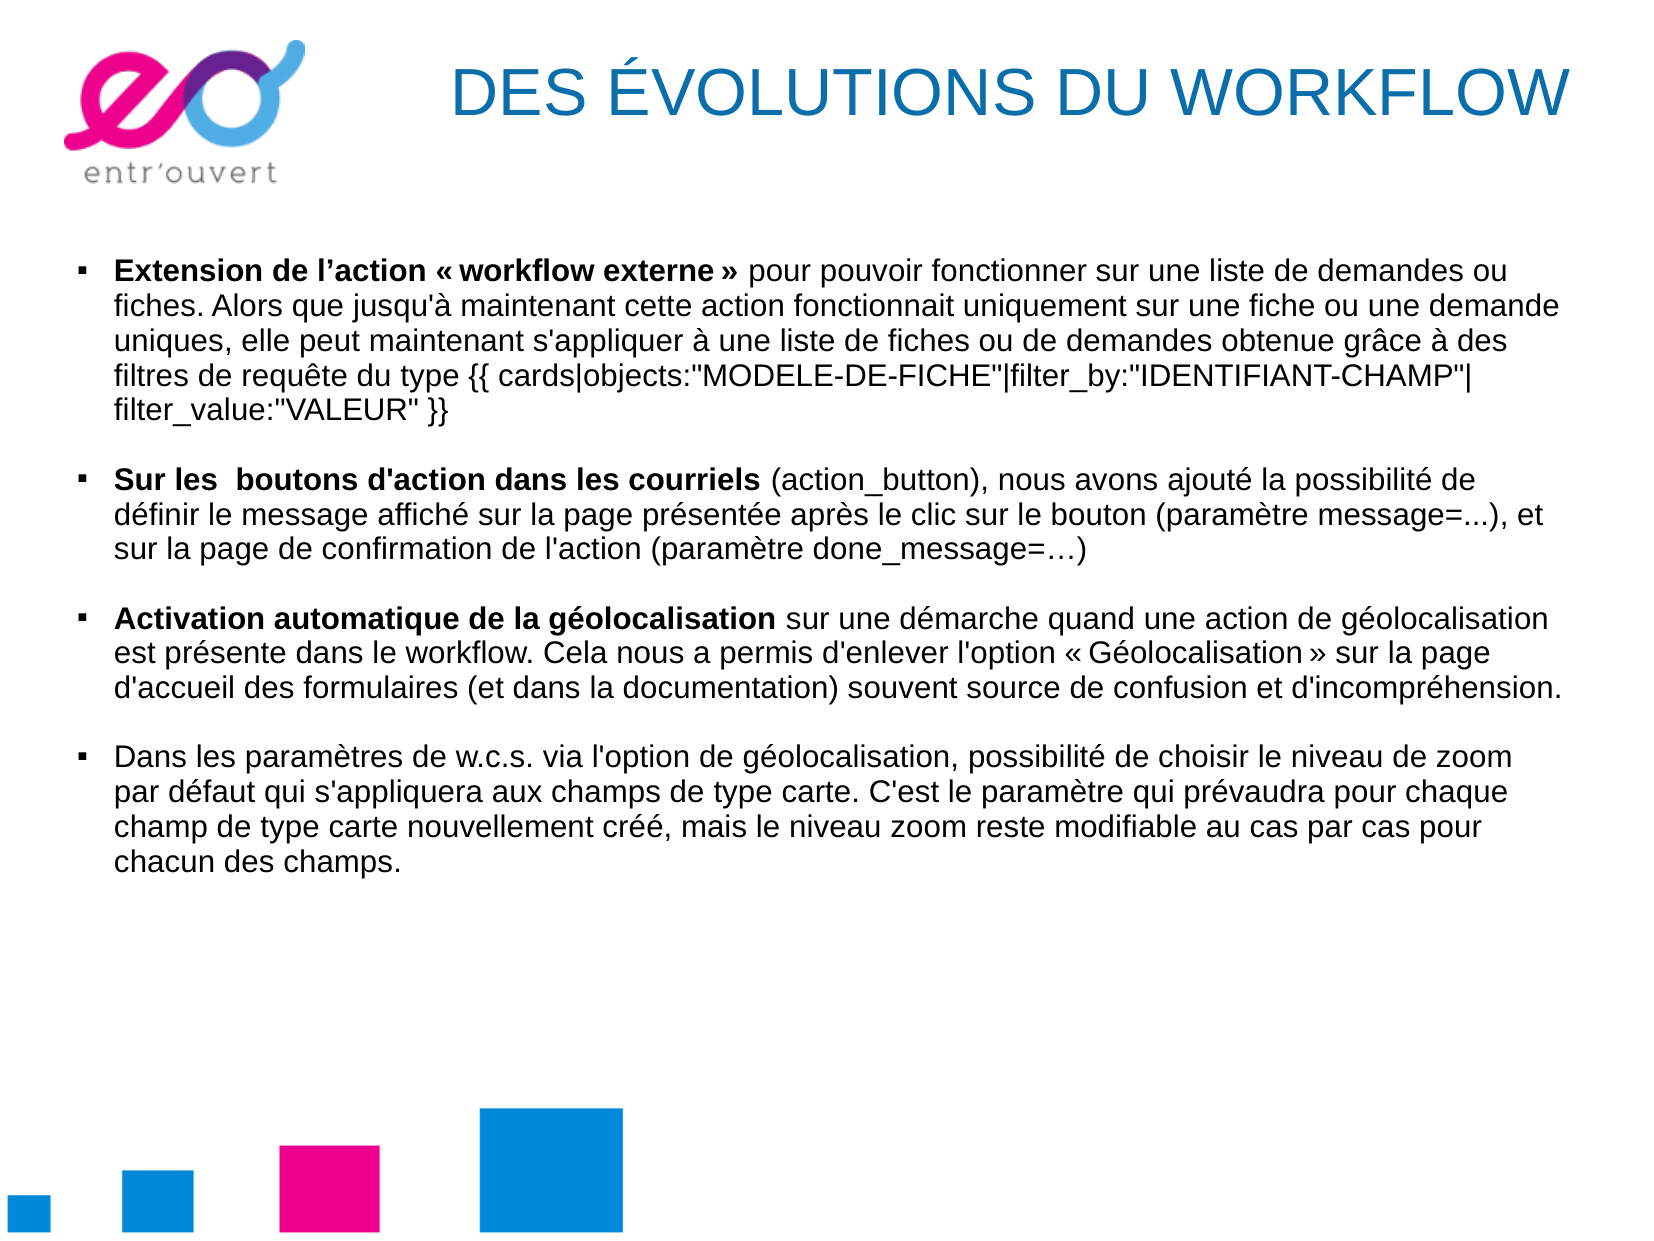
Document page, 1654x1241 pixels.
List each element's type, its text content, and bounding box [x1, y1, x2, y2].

picture [5, 1106, 626, 1235]
picture [64, 40, 305, 184]
title Des ÉVOLUTIONS du Workflow [354, 55, 1571, 263]
subtitle Extension de l’action « workflow externe » pour pouvoir fonctionner sur une liste de demandes ou fiches. Alors que jusqu'à maintenant cette action fonctionnait uniquement sur une fiche ou une demande uniques, elle peut maintenant s'appliquer à une liste de fiches ou de demandes obtenue grâce à des filtres de requête du type {{ cards|objects:"MODELE-DE-FICHE"|filter_by:"IDENTIFIANT-CHAMP"|filter_value:"VALEUR" }} Sur les boutons d'action dans les courriels (action_button), nous avons ajouté la possibilité de définir le message affiché sur la page présentée après le clic sur le bouton (paramètre message=...), et sur la page de confirmation de l'action (paramètre done_message=…) Activation automatique de la géolocalisation sur une démarche quand une action de géolocalisation est présente dans le workflow. Cela nous a permis d'enlever l'option « Géolocalisation » sur la page d'accueil des formulaires (et dans la documentation) souvent source de confusion et d'incompréhension. Dans les paramètres de w.c.s. via l'option de géolocalisation, possibilité de choisir le niveau de zoom par défaut qui s'appliquera aux champs de type carte. C'est le paramètre qui prévaudra pour chaque champ de type carte nouvellement créé, mais le niveau zoom reste modifiable au cas par cas pour chacun des champs. [78, 253, 1567, 914]
